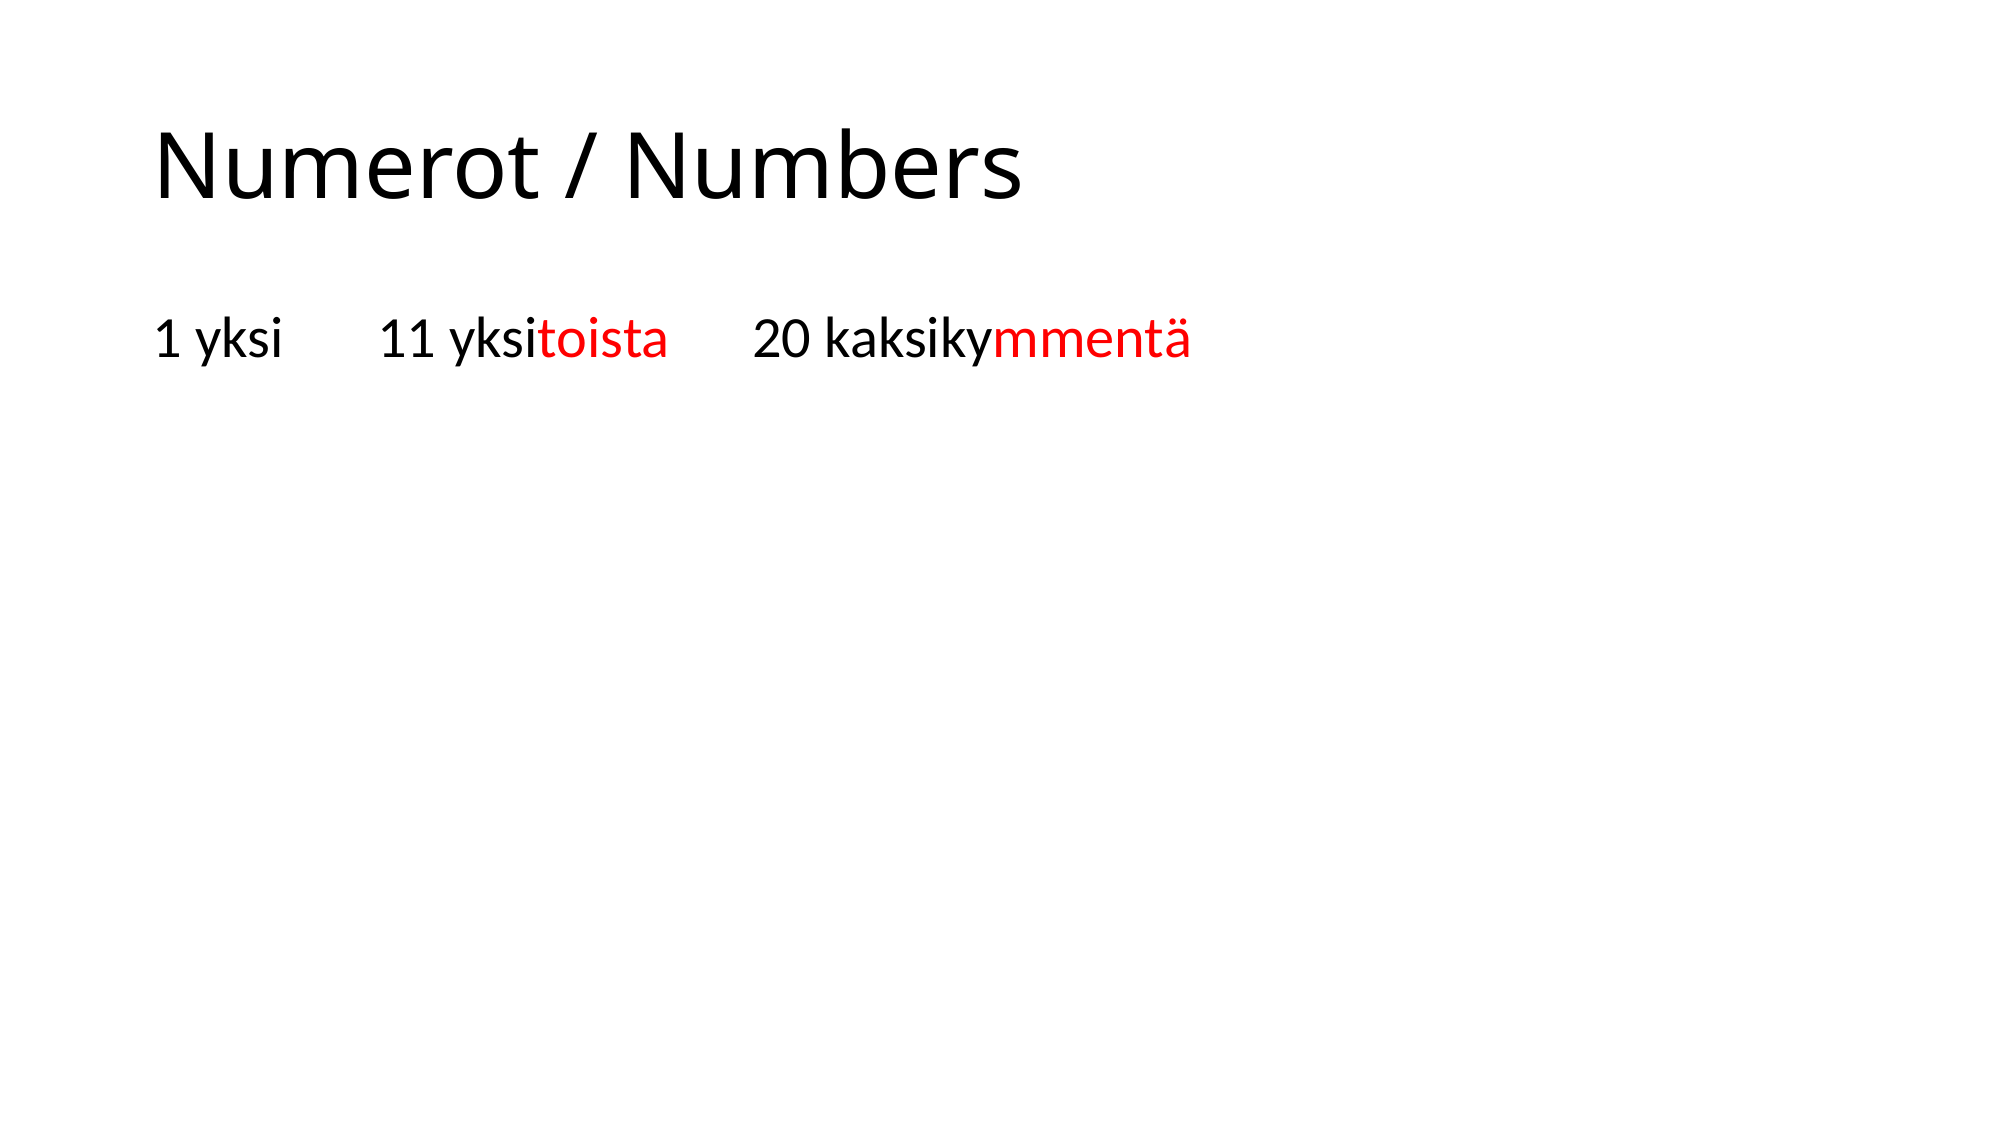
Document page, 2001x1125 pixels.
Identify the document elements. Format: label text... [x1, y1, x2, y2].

list 1 yksi 11 yksitoista 20 kaksikymmentä [137, 299, 1863, 1014]
title Numerot / Numbers [137, 59, 1863, 278]
